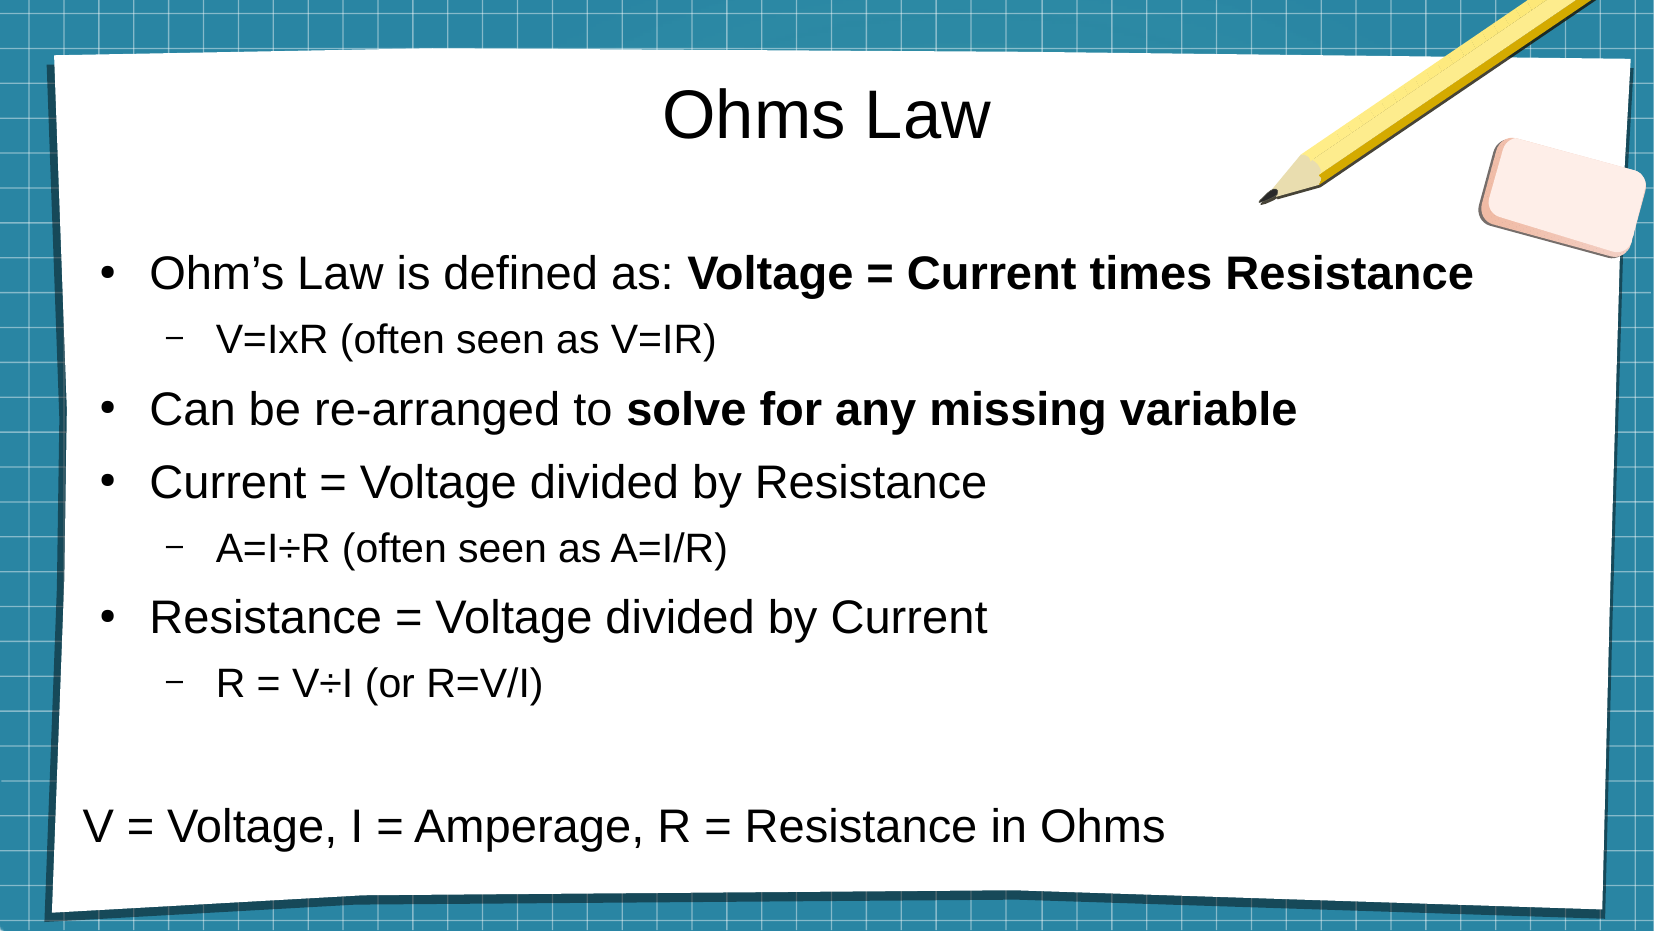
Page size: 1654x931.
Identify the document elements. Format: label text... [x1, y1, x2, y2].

title Ohms Law [82, 37, 1571, 193]
list Ohm’s Law is defined as: Voltage = Current times Resistance V=IxR (often seen as V=IR) Can be re-arranged to solve for any missing variable Current = Voltage divided by Resistance A=I÷R (often seen as A=I/R) Resistance = Voltage divided by Current R = V÷I (or R=V/I) V = Voltage, I = Amperage, R = Resistance in Ohms [82, 246, 1571, 855]
